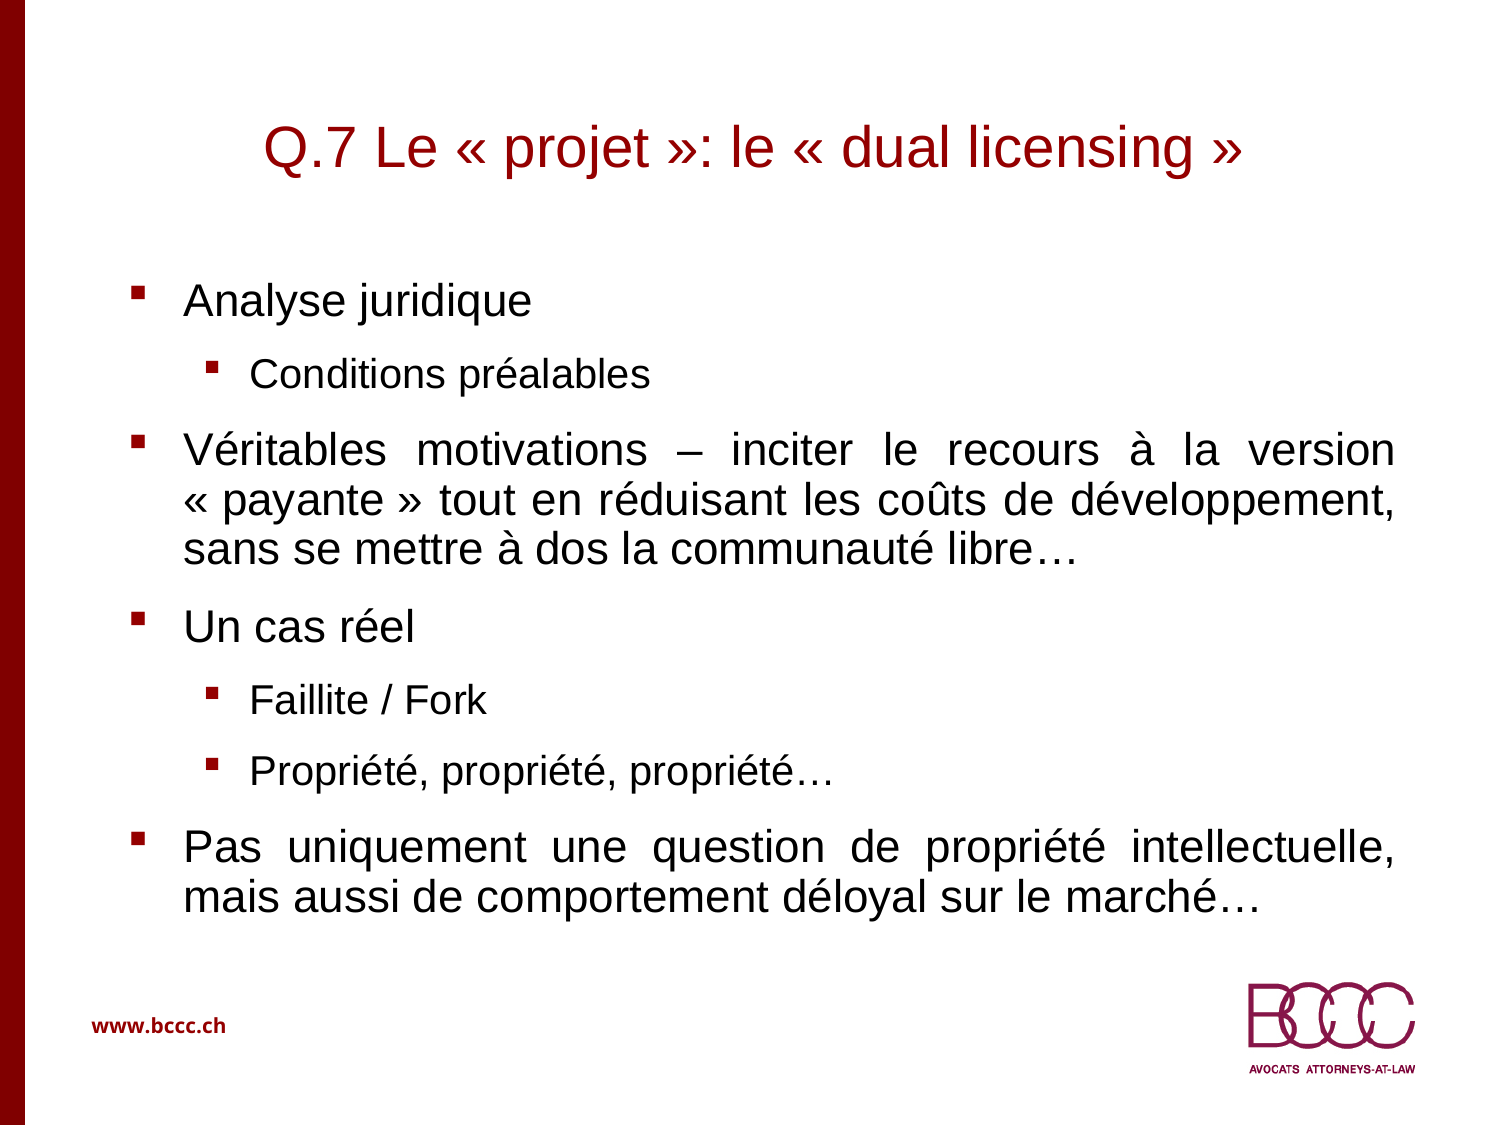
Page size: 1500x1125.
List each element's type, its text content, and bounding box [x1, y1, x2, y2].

title Q.7 Le « projet »: le « dual licensing » [117, 81, 1393, 208]
list Analyse juridique Conditions préalables Véritables motivations – inciter le recours à la version « payante » tout en réduisant les coûts de développement, sans se mettre à dos la communauté libre… Un cas réel Faillite / Fork Propriété, propriété, propriété… Pas uniquement une question de propriété intellectuelle, mais aussi de comportement déloyal sur le marché… [112, 269, 1413, 1125]
